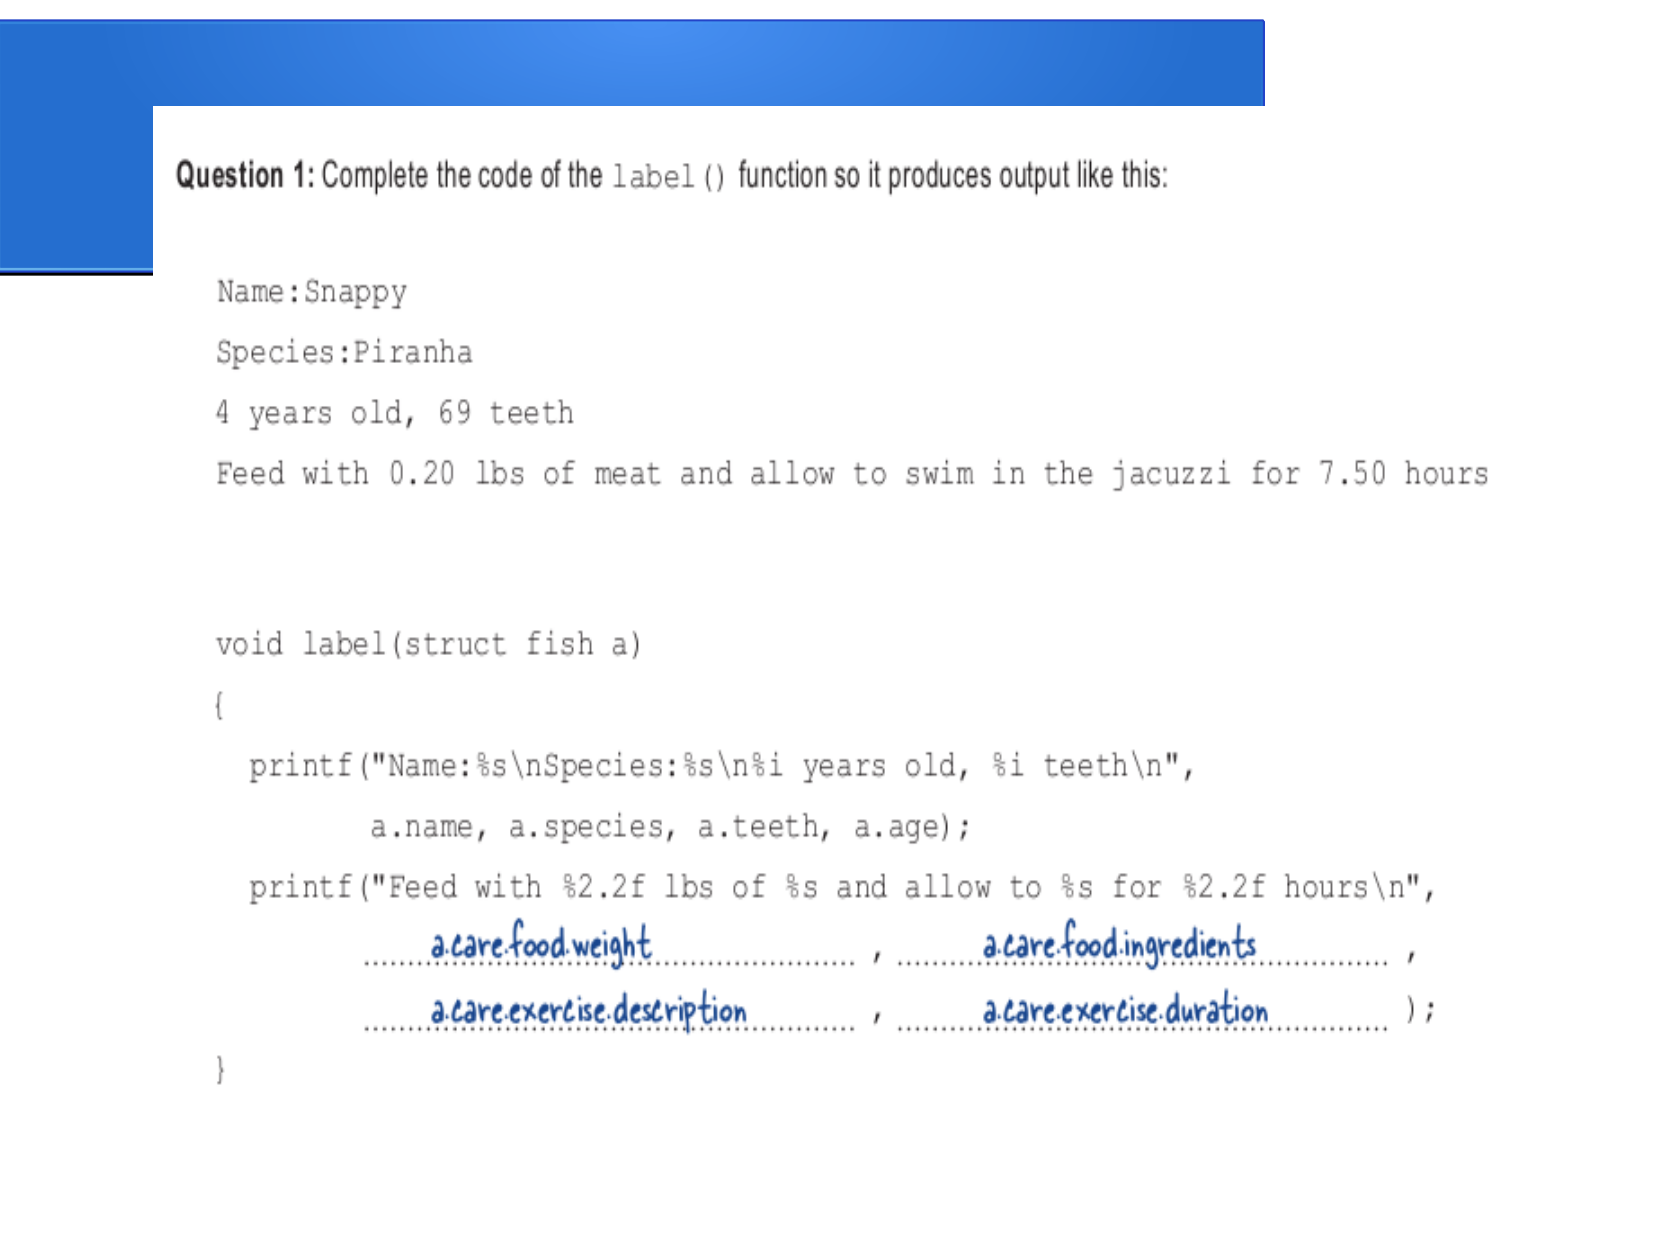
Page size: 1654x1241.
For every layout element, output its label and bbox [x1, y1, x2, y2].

picture [153, 106, 1536, 1087]
